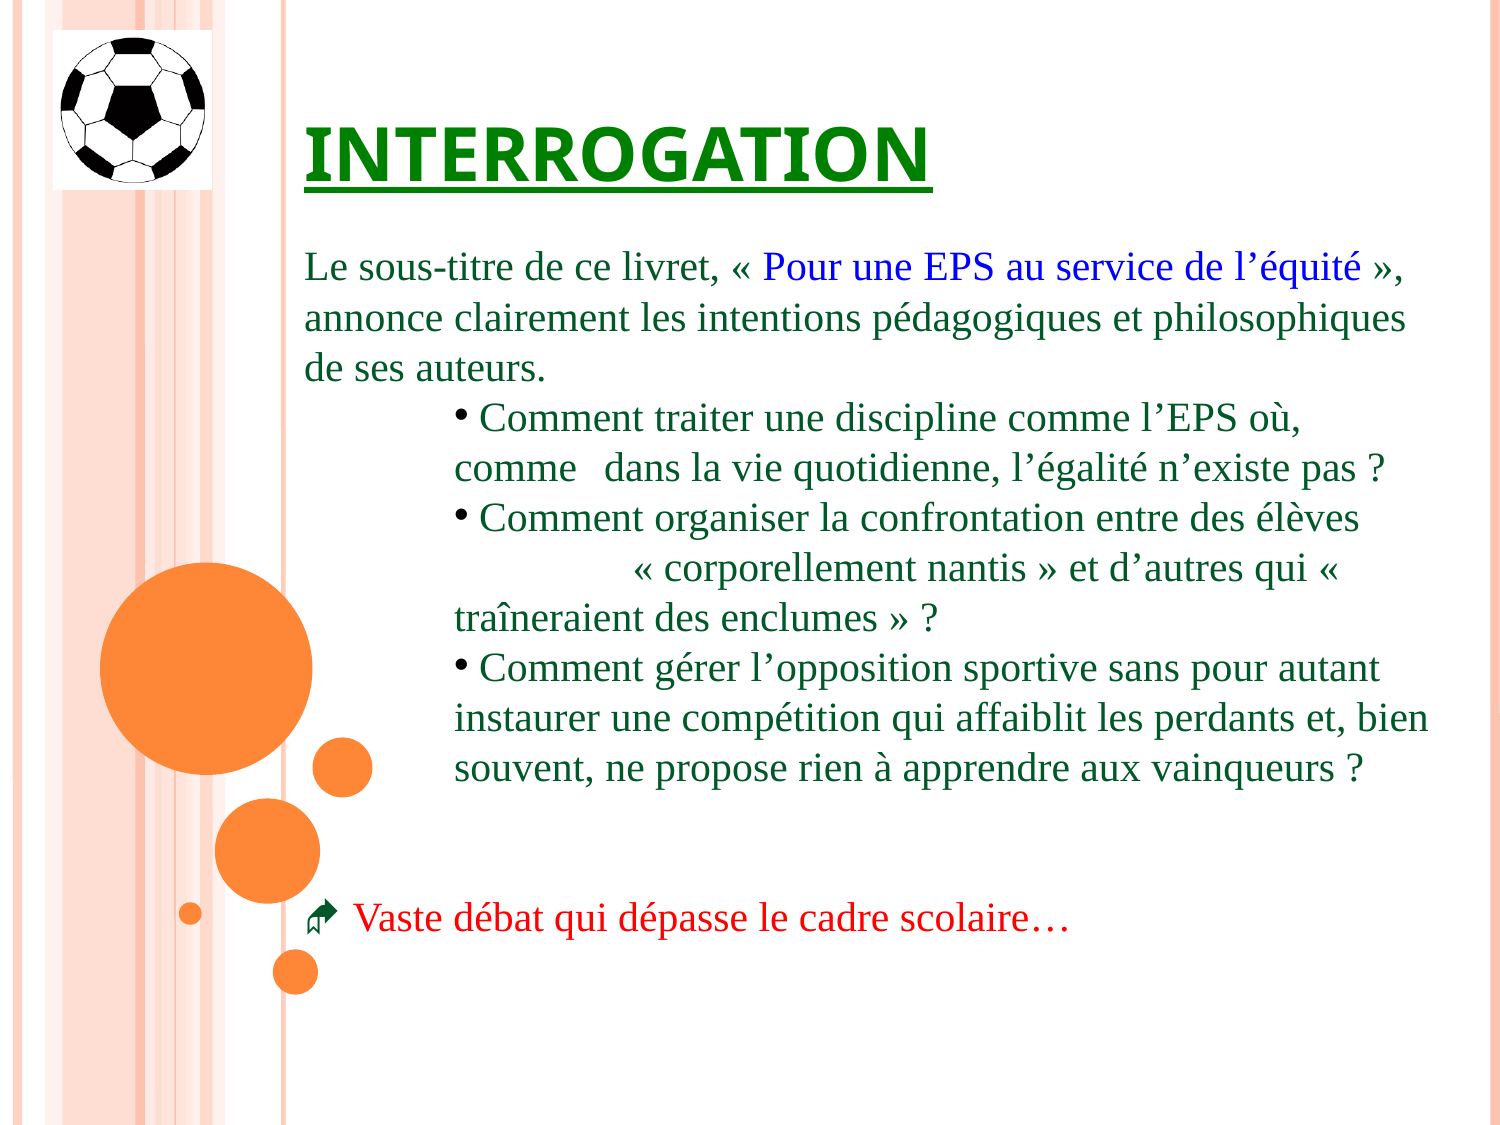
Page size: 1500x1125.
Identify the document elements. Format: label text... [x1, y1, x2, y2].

title Interrogation [289, 90, 1500, 205]
picture [53, 31, 212, 190]
text_box Le sous-titre de ce livret, « Pour une EPS au service de l’équité », annonce clairement les intentions pédagogiques et philosophiques de ses auteurs. Comment traiter une discipline comme l’EPS où, comme dans la vie quotidienne, l’égalité n’existe pas ? Comment organiser la confrontation entre des élèves « corporellement nantis » et d’autres qui « traîneraient des enclumes » ? Comment gérer l’opposition sportive sans pour autant instaurer une compétition qui affaiblit les perdants et, bien souvent, ne propose rien à apprendre aux vainqueurs ?  Vaste débat qui dépasse le cadre scolaire… [289, 232, 1447, 1007]
